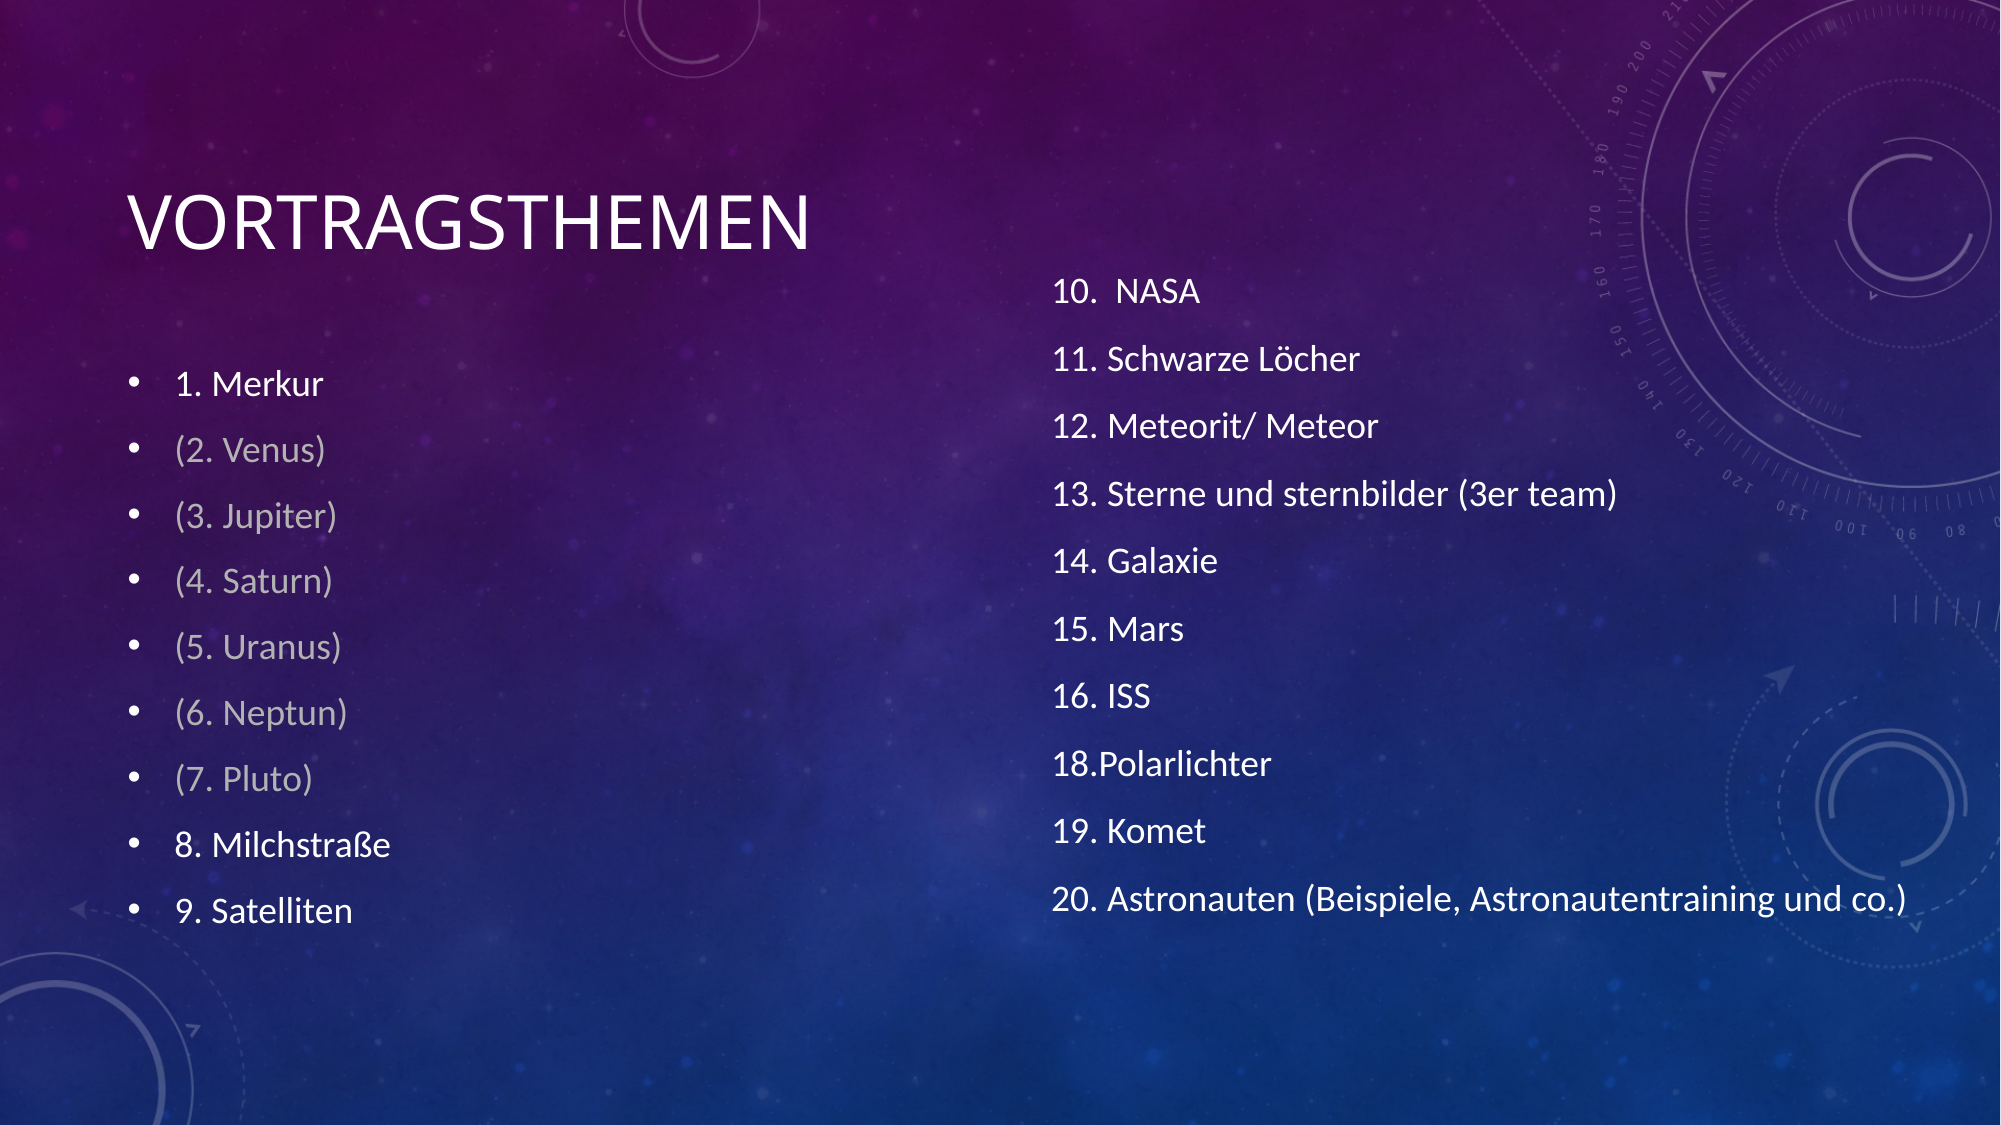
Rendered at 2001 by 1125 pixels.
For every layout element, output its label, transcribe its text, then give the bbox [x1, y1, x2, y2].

text_box 10. NASA 11. Schwarze Löcher 12. Meteorit/ Meteor 13. Sterne und sternbilder (3er team) 14. Galaxie 15. Mars 16. ISS 18.Polarlichter 19. Komet 20. Astronauten (Beispiele, Astronautentraining und co.) [1036, 236, 1949, 1125]
list 1. Merkur (2. Venus) (3. Jupiter) (4. Saturn) (5. Uranus) (6. Neptun) (7. Pluto) 8. Milchstraße 9. Satelliten [112, 351, 709, 950]
title Vortragsthemen [112, 99, 1775, 339]
picture [0, 0, 2001, 1125]
